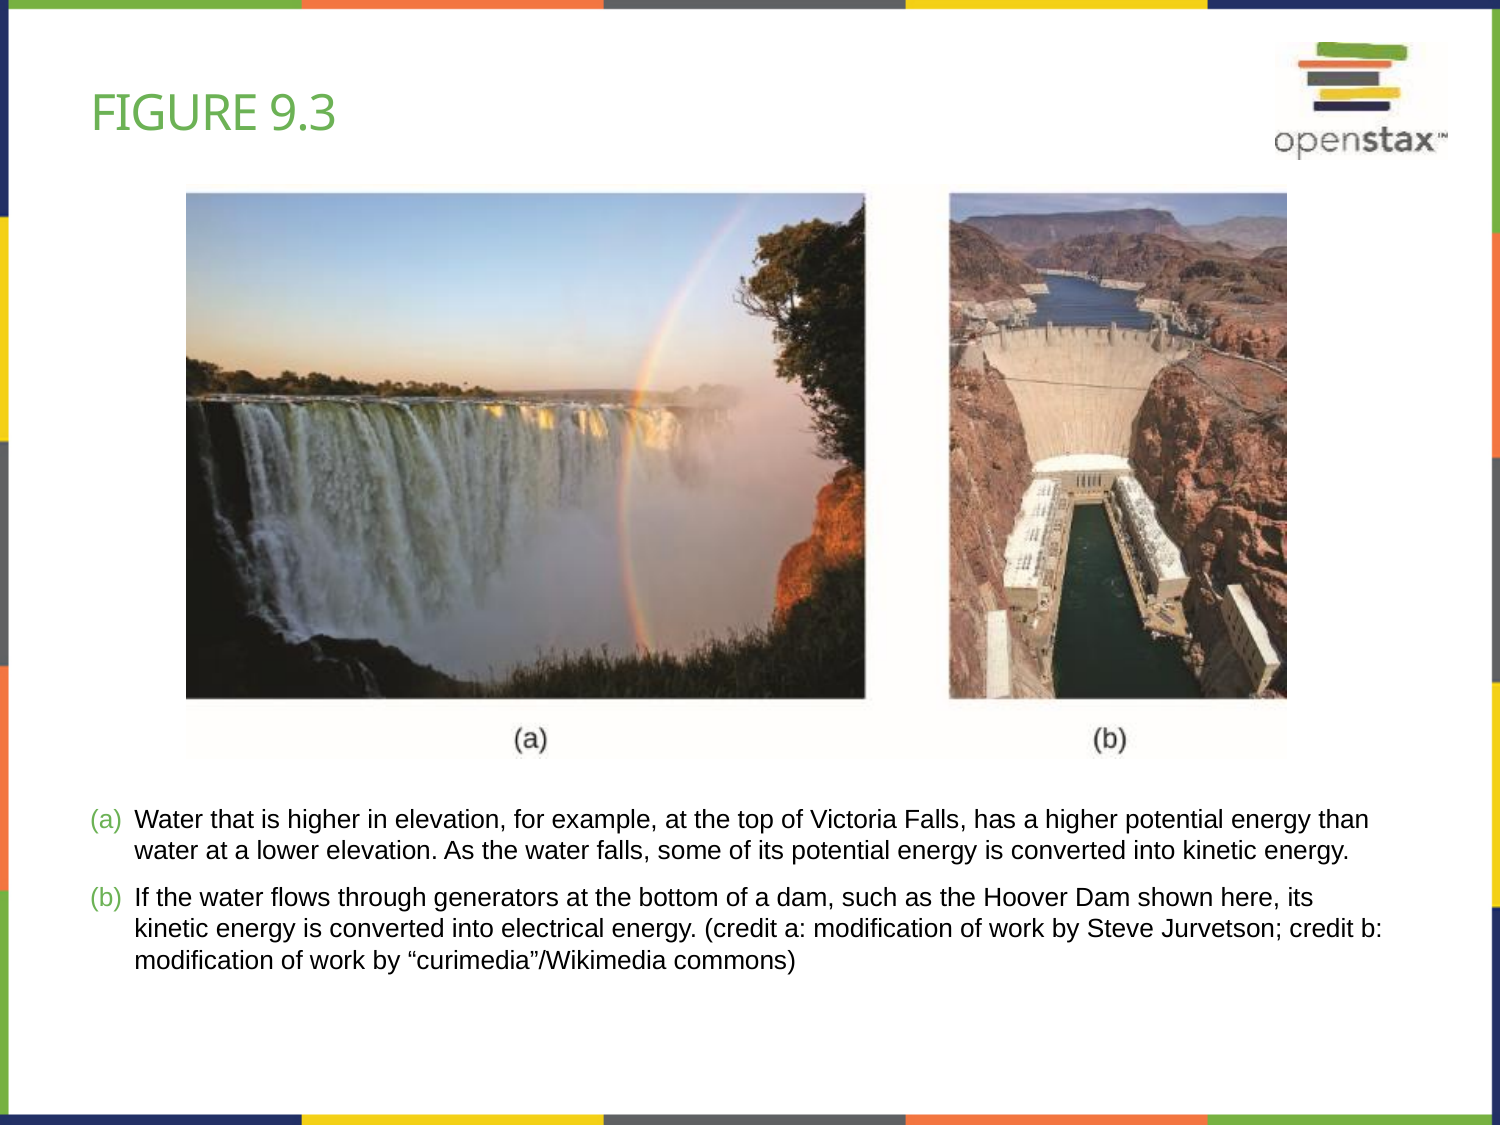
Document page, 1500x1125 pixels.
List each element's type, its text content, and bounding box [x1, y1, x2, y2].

picture [0, 0, 1500, 1125]
title Figure 9.3 [75, 39, 1398, 148]
list Water that is higher in elevation, for example, at the top of Victoria Falls, has a higher potential energy than water at a lower elevation. As the water falls, some of its potential energy is converted into kinetic energy. If the water flows through generators at the bottom of a dam, such as the Hoover Dam shown here, its kinetic energy is converted into electrical energy. (credit a: modification of work by Steve Jurvetson; credit b: modification of work by “curimedia”/Wikimedia commons) [75, 794, 1398, 986]
